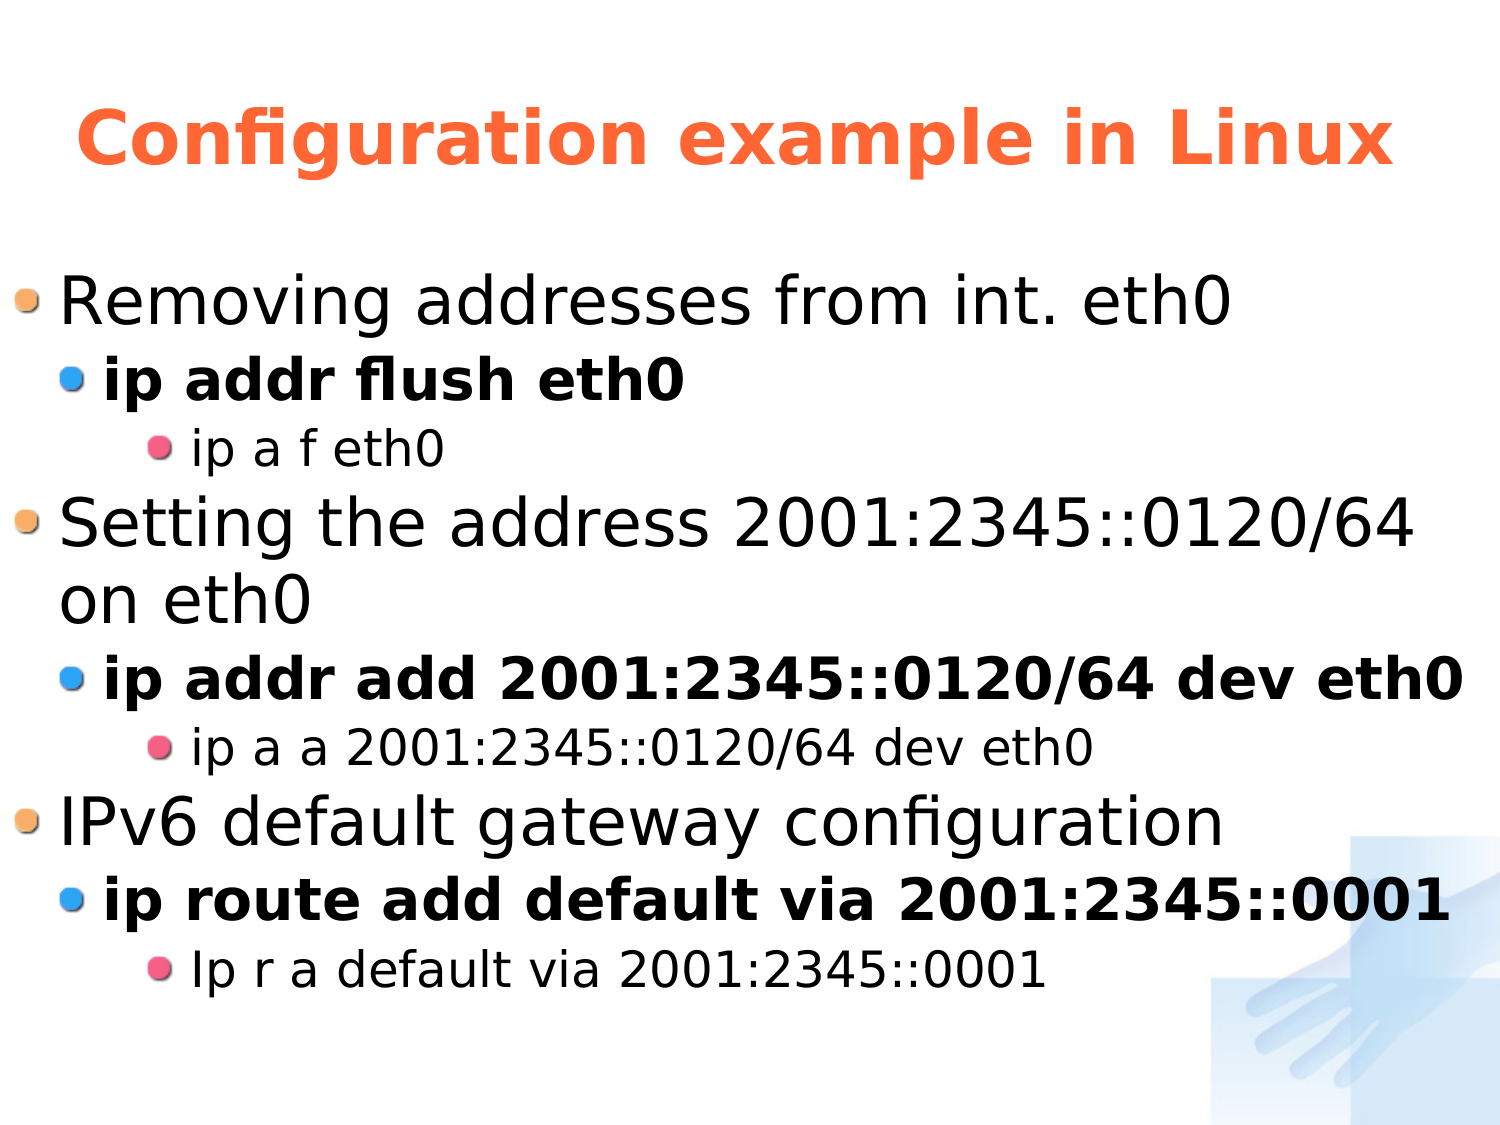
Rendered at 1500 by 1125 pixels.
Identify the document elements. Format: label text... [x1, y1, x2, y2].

picture [0, 0, 1500, 1125]
list Removing addresses from int. eth0 ip addr flush eth0 ip a f eth0 Setting the address 2001:2345::0120/64 on eth0 ip addr add 2001:2345::0120/64 dev eth0 ip a a 2001:2345::0120/64 dev eth0 IPv6 default gateway configuration ip route add default via 2001:2345::0001 Ip r a default via 2001:2345::0001 [13, 262, 1491, 999]
title Configuration example in Linux [75, 28, 1426, 250]
